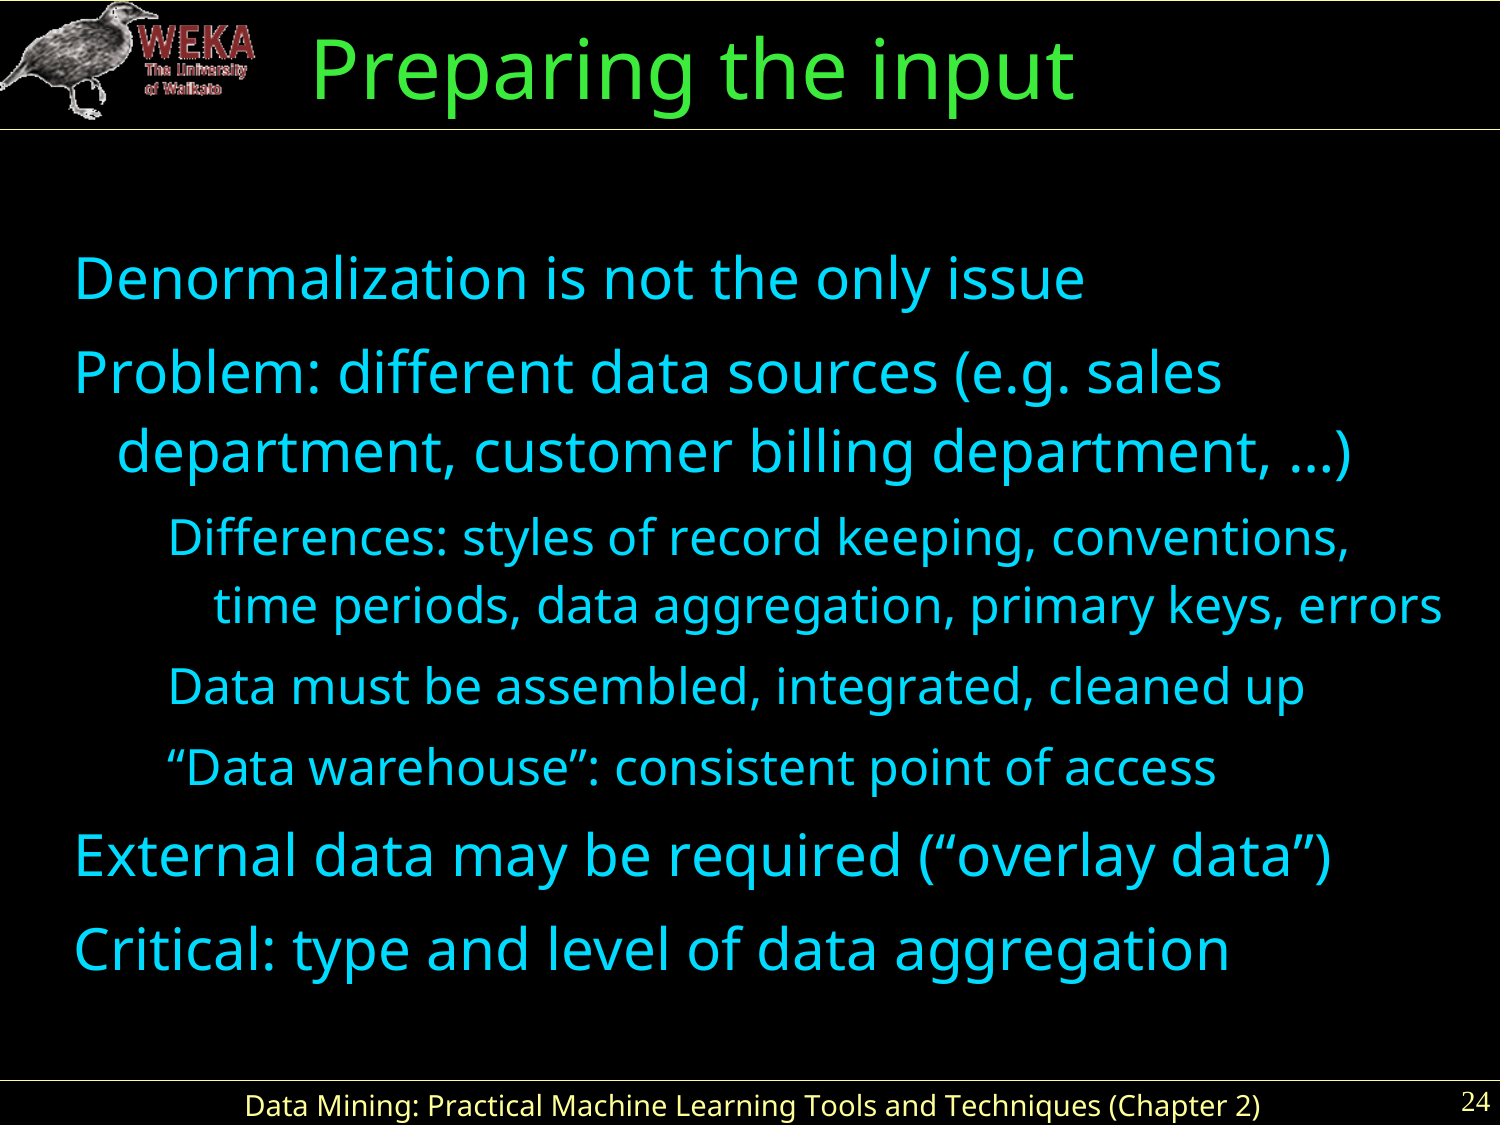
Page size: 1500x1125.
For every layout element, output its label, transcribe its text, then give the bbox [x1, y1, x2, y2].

text_box Denormalization is not the only issue Problem: different data sources (e.g. sales department, customer billing department, …) Differences: styles of record keeping, conventions, time periods, data aggregation, primary keys, errors Data must be assembled, integrated, cleaned up “Data warehouse”: consistent point of access External data may be required (“overlay data”) Critical: type and level of data aggregation [59, 229, 1477, 905]
picture [0, 1, 266, 129]
title Preparing the input [295, 0, 1500, 148]
